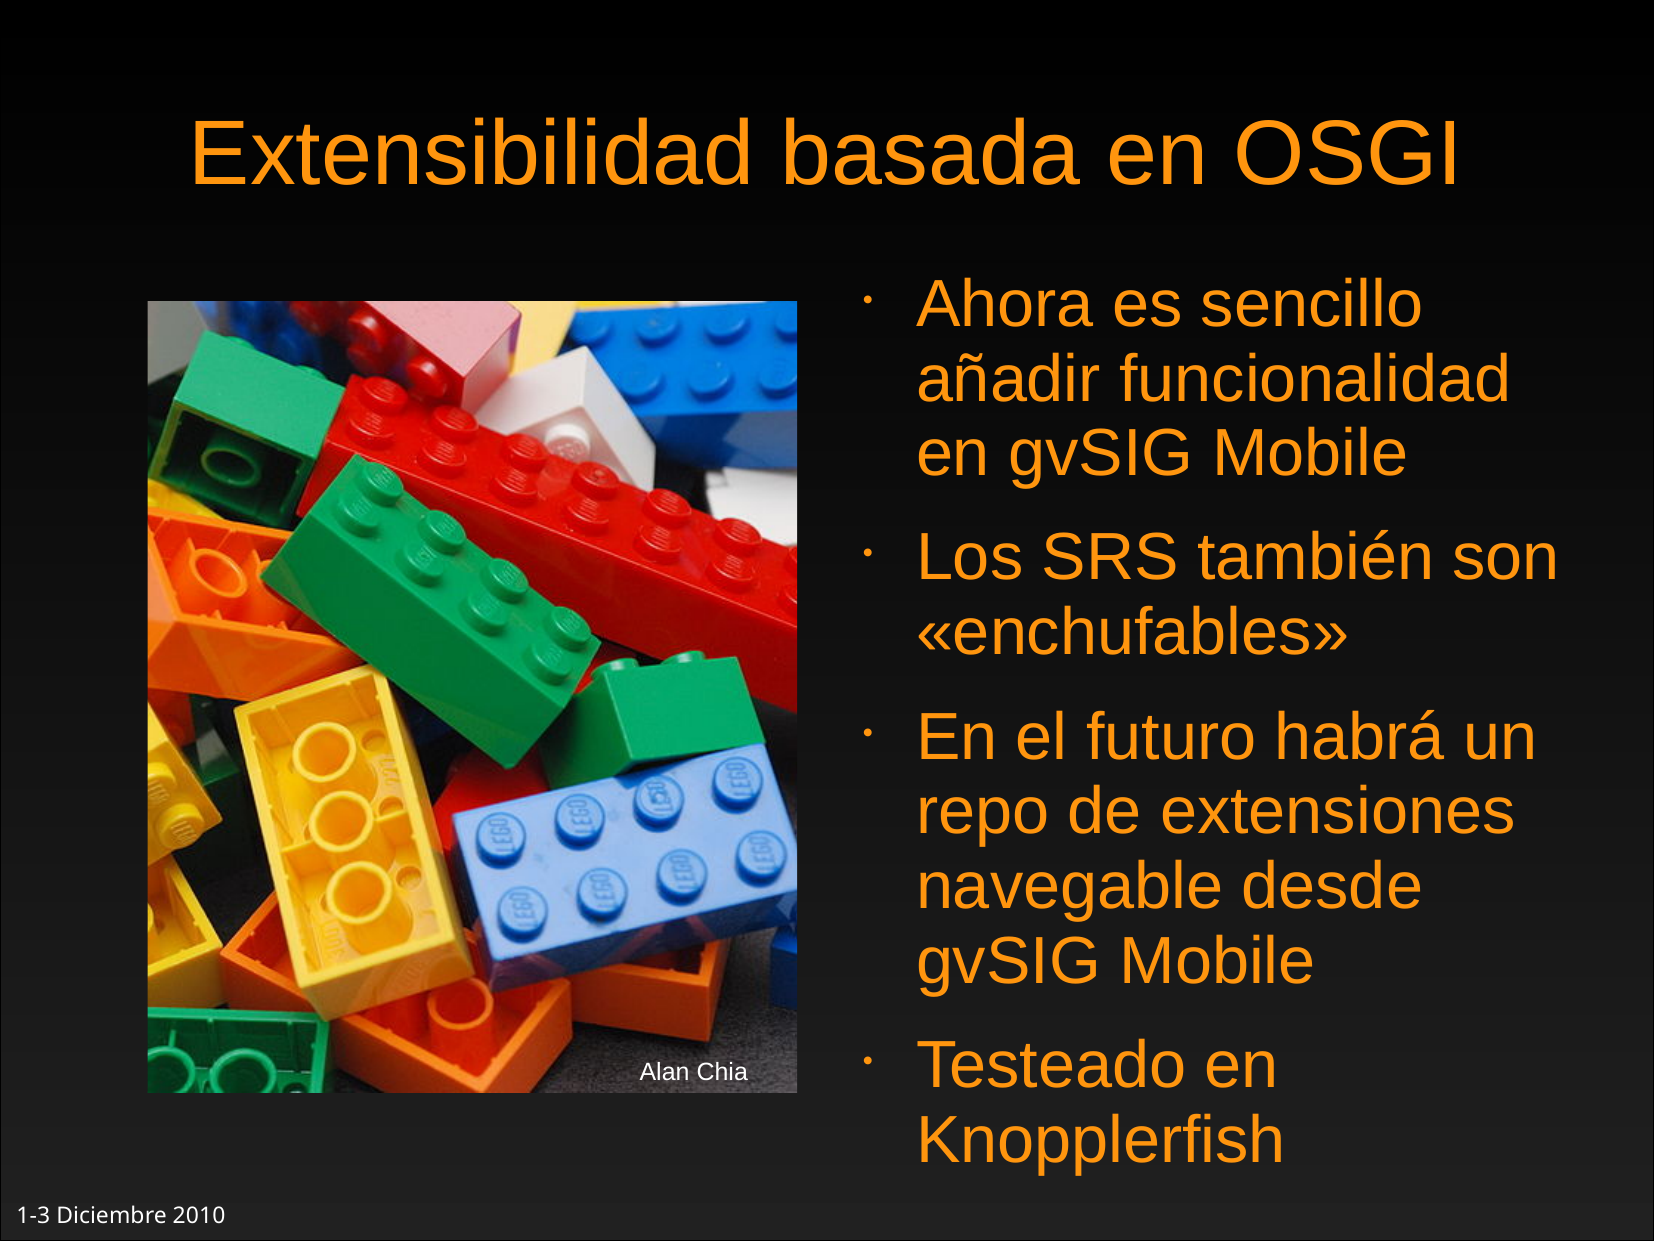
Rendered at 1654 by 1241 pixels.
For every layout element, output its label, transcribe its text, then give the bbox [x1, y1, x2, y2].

picture [147, 301, 798, 1093]
text_box Alan Chia [620, 1057, 768, 1087]
list Ahora es sencillo añadir funcionalidad en gvSIG Mobile Los SRS también son «enchufables» En el futuro habrá un repo de extensiones navegable desde gvSIG Mobile Testeado en Knopplerfish [845, 265, 1572, 1202]
title Extensibilidad basada en OSGI [82, 49, 1571, 257]
